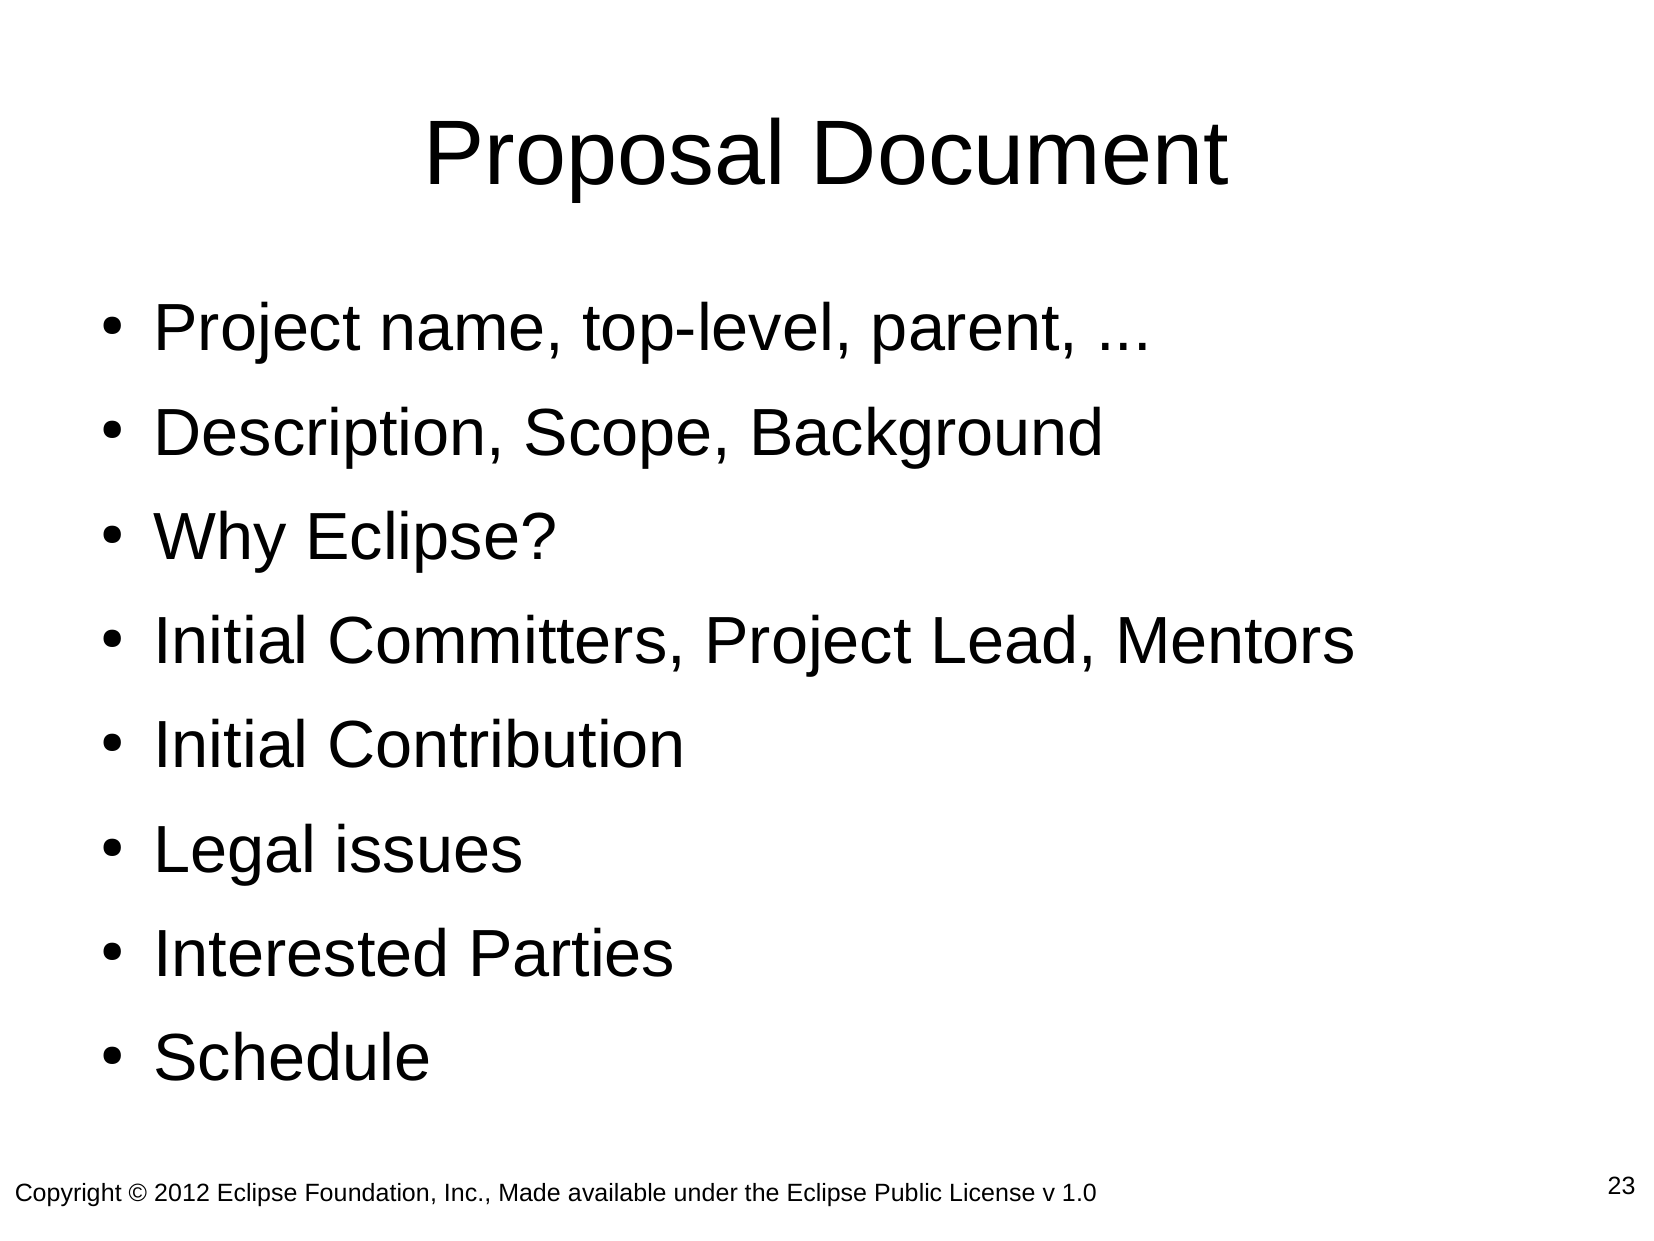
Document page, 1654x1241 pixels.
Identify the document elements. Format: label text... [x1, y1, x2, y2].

list Project name, top-level, parent, ... Description, Scope, Background Why Eclipse? Initial Committers, Project Lead, Mentors Initial Contribution Legal issues Interested Parties Schedule [82, 290, 1571, 1109]
title Proposal Document [82, 49, 1571, 257]
